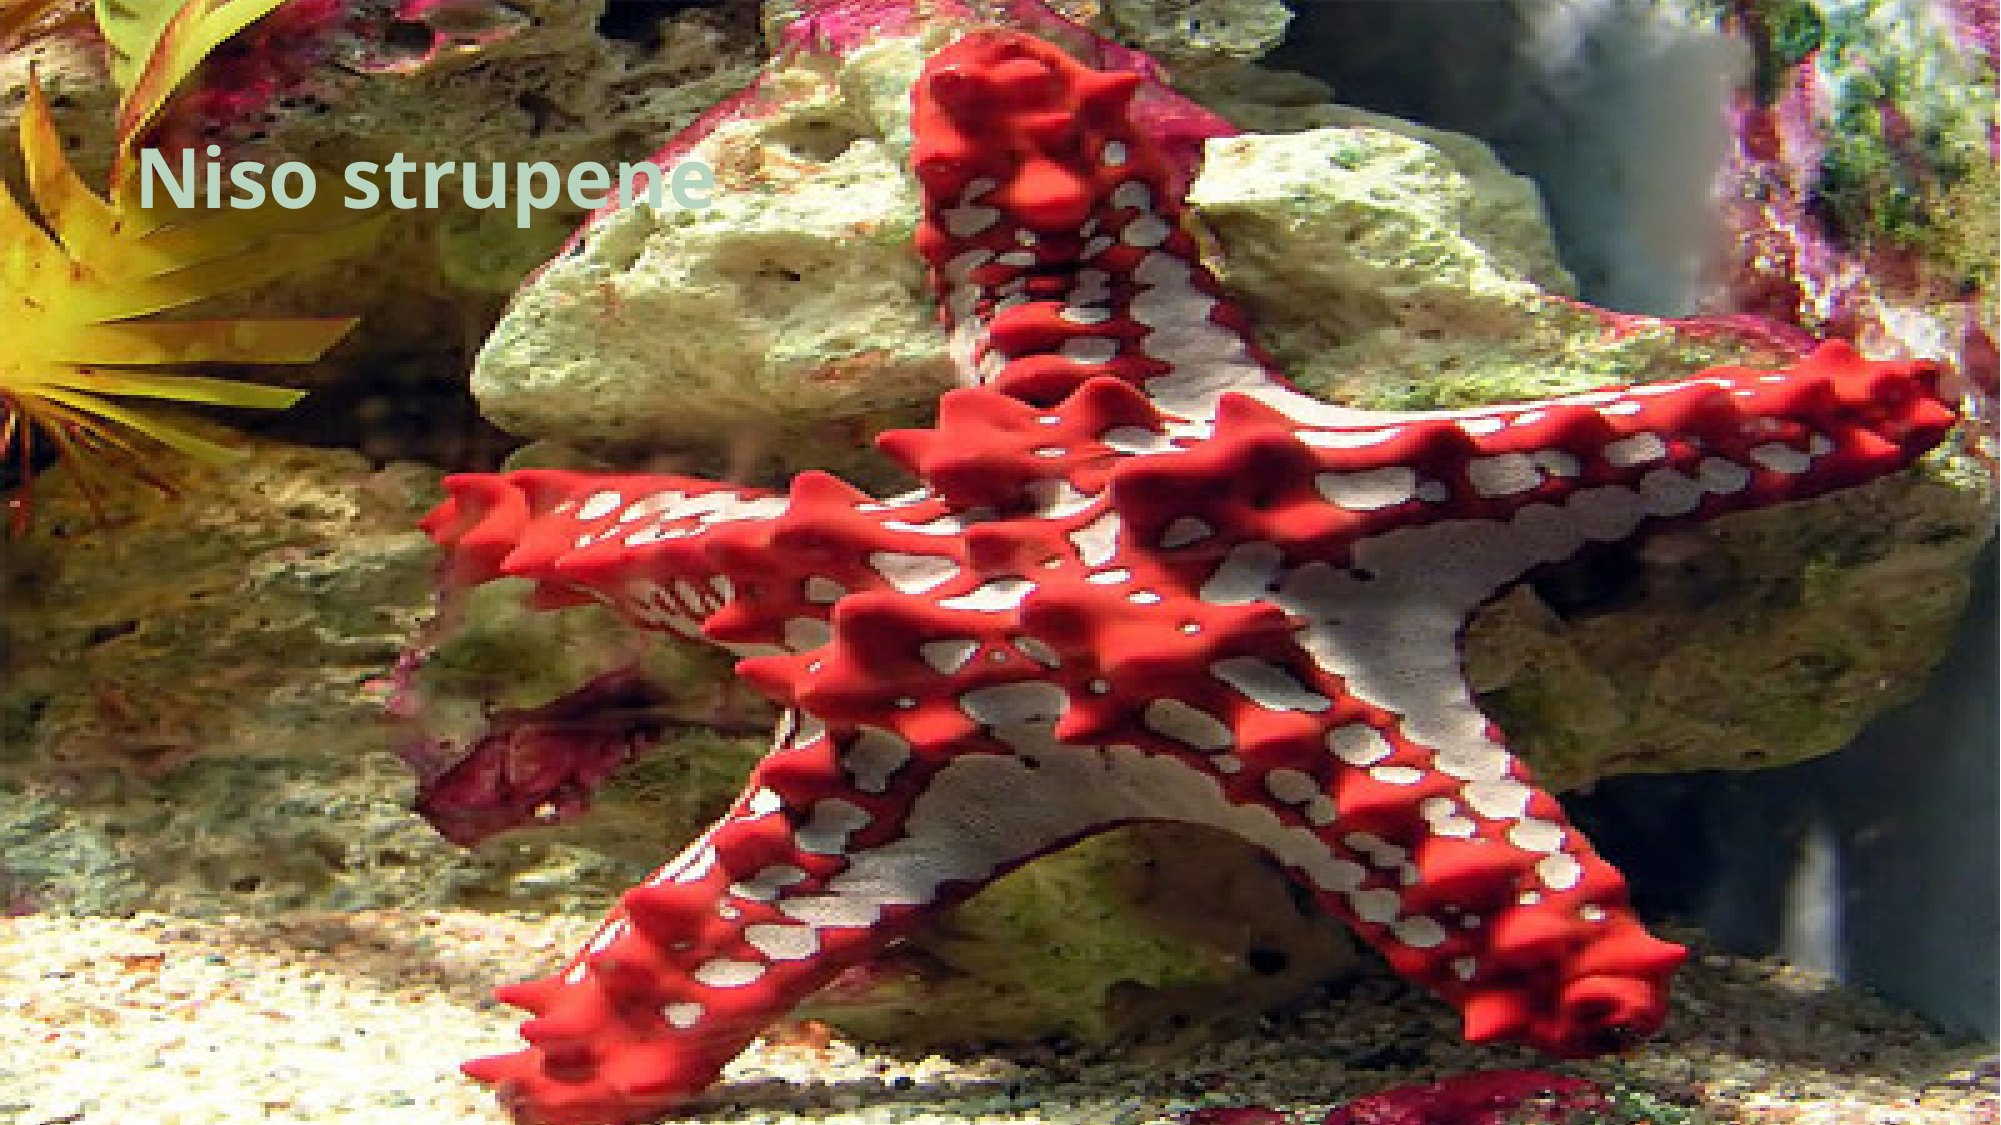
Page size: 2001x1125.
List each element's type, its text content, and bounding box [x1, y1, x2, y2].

text_box Niso strupene [119, 118, 934, 233]
picture [0, 0, 2000, 1125]
